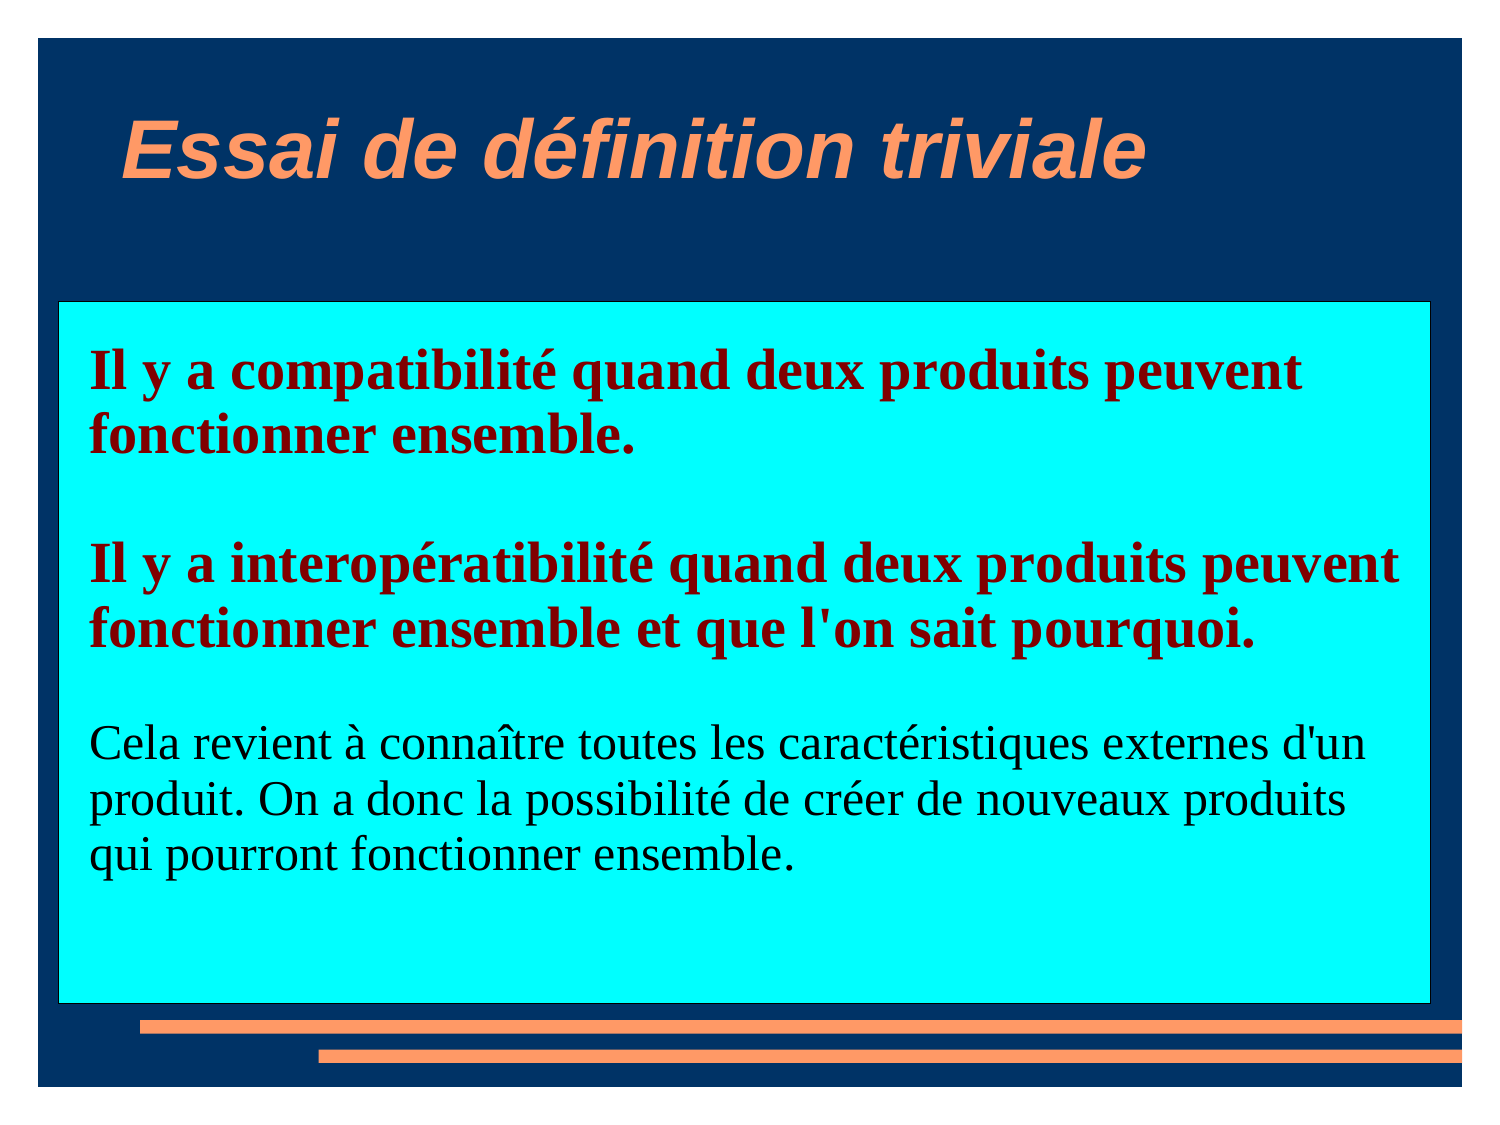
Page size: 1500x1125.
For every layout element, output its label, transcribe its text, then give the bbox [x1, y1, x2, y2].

title Essai de définition triviale [121, 46, 1500, 254]
text_box [58, 301, 1431, 1004]
text_box Il y a compatibilité quand deux produits peuvent fonctionner ensemble. Il y a interopératibilité quand deux produits peuvent fonctionner ensemble et que l'on sait pourquoi. Cela revient à connaître toutes les caractéristiques externes d'un produit. On a donc la possibilité de créer de nouveaux produits qui pourront fonctionner ensemble. [89, 337, 1411, 963]
